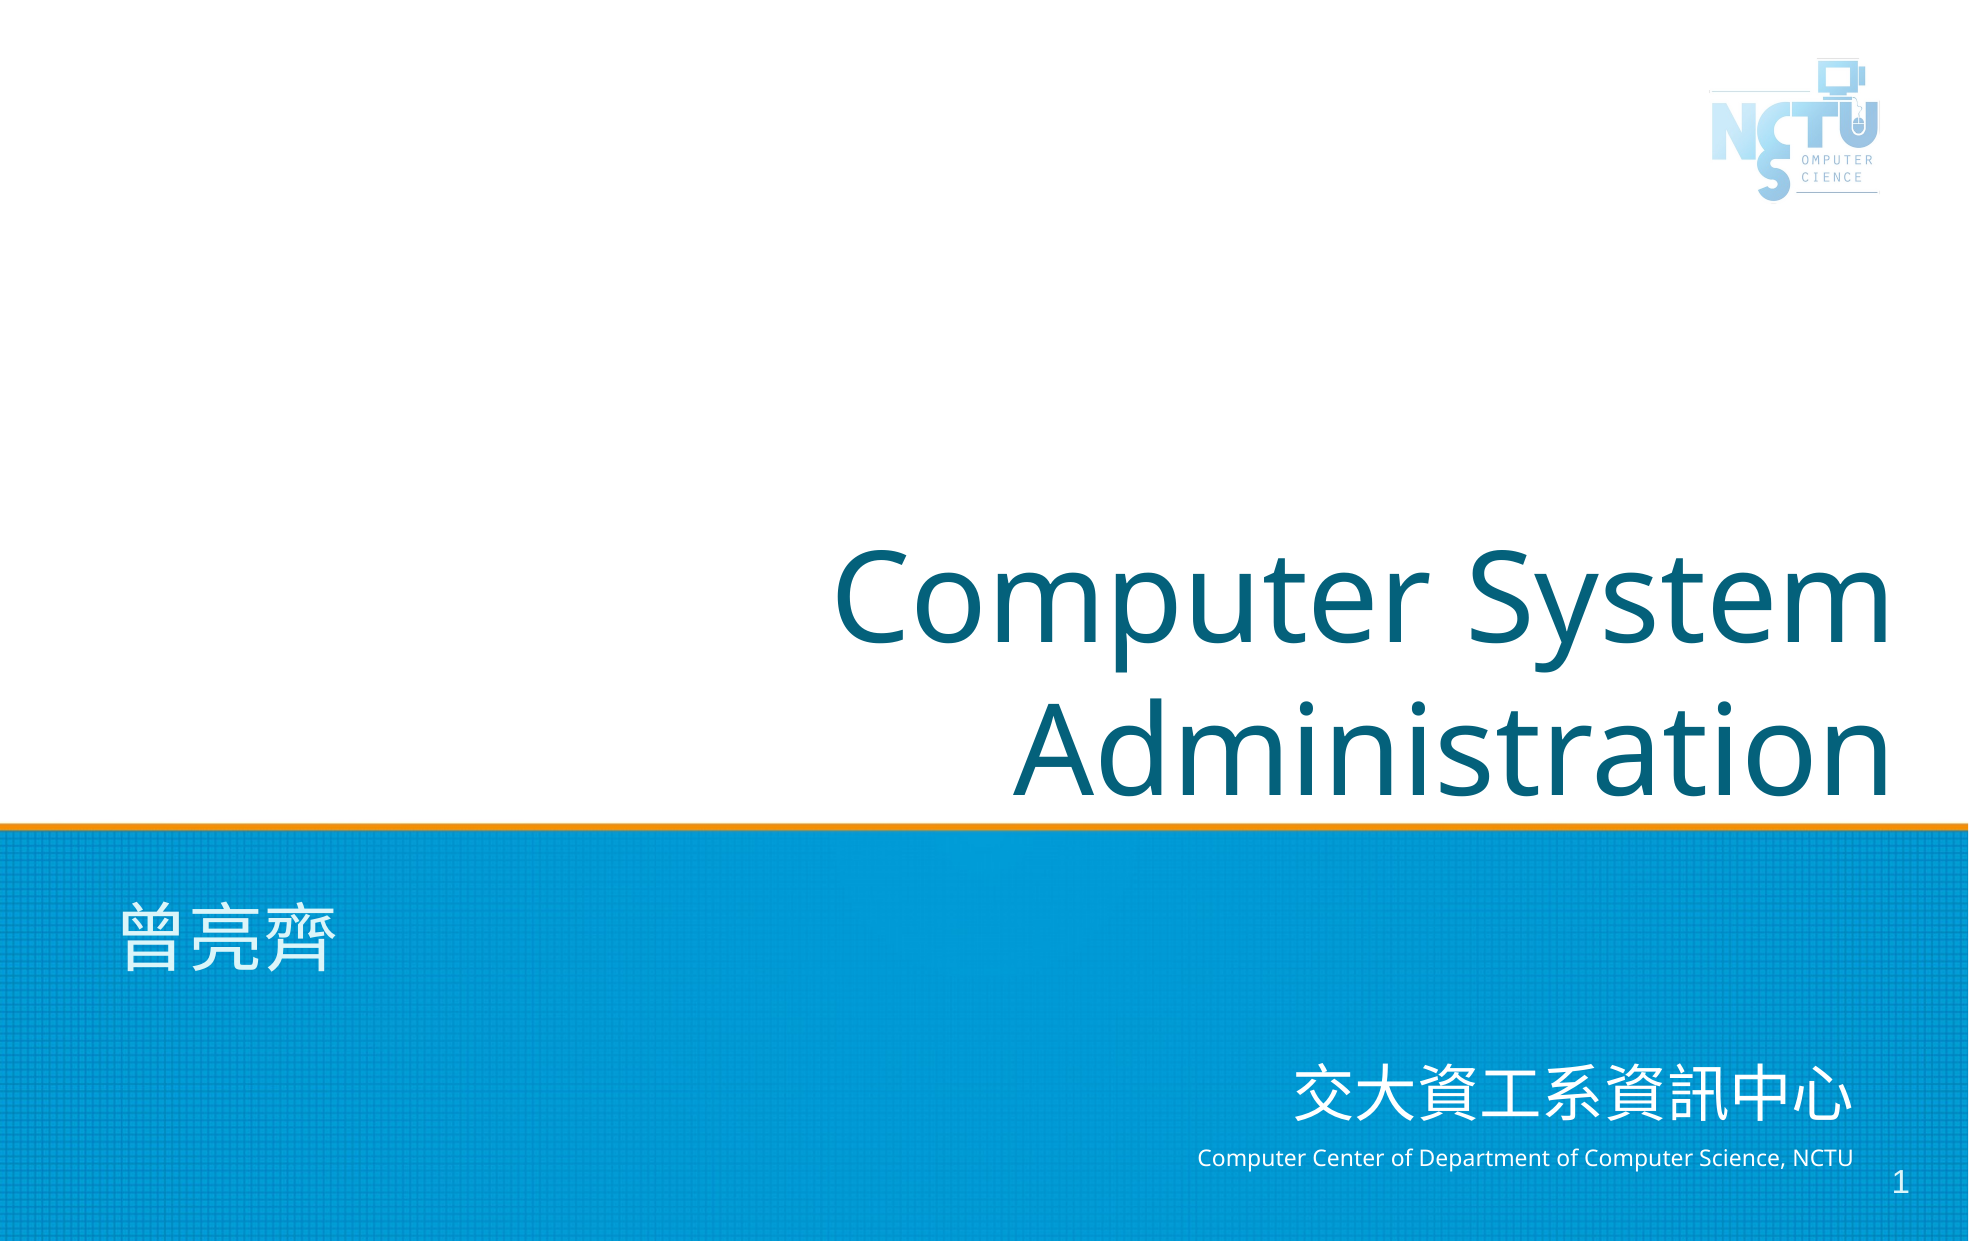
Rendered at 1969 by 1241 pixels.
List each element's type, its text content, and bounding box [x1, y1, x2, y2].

slide_number <number> [1841, 1145, 1960, 1241]
picture [0, 0, 1969, 832]
subtitle 曾亮齊 [98, 875, 1783, 1103]
title Computer System Administration [125, 613, 1897, 821]
